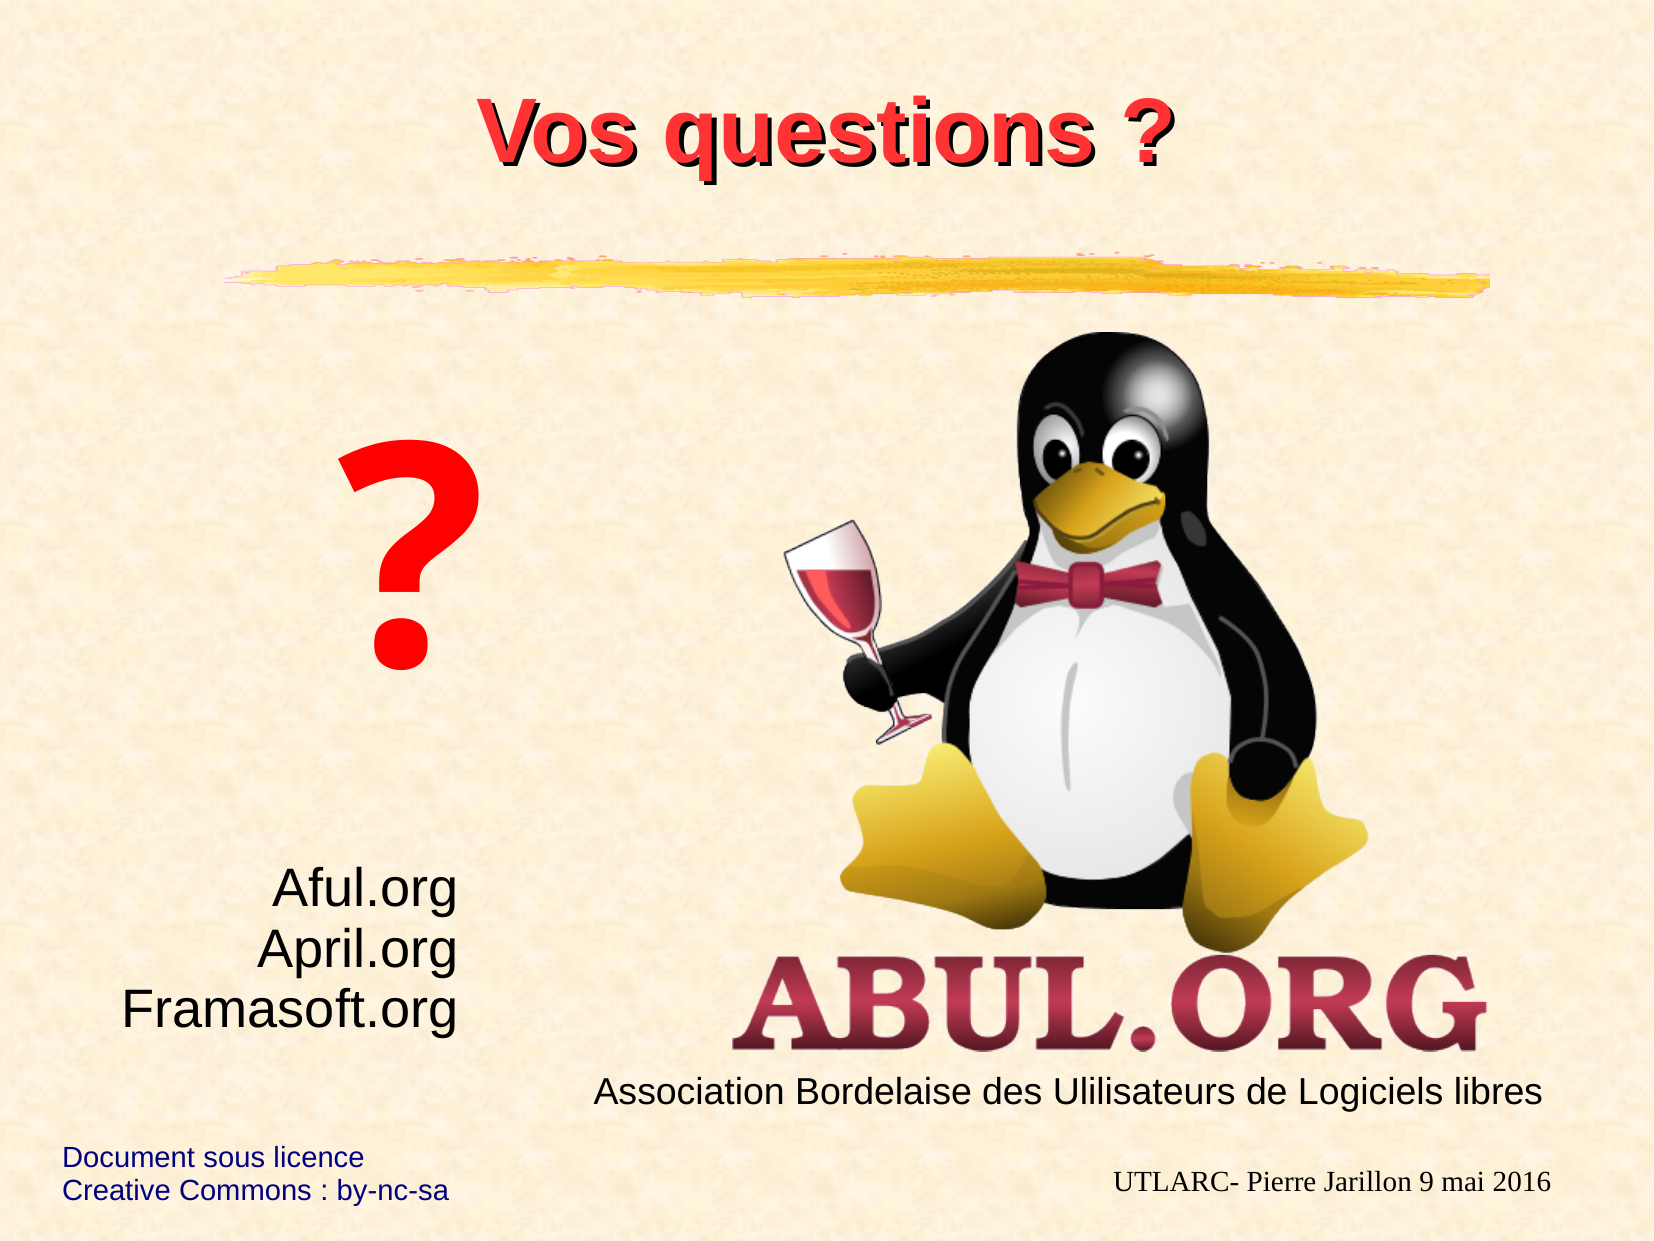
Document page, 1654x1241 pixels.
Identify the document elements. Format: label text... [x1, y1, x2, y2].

text_box Association Bordelaise des Ulilisateurs de Logiciels libres [578, 1062, 1619, 1162]
text_box Document sous licence Creative Commons : by-nc-sa [35, 1133, 518, 1205]
text_box ? [311, 324, 556, 748]
picture [0, 0, 1654, 1241]
title Vos questions ? [82, 49, 1571, 213]
text_box Aful.org April.org Framasoft.org [106, 850, 556, 1111]
